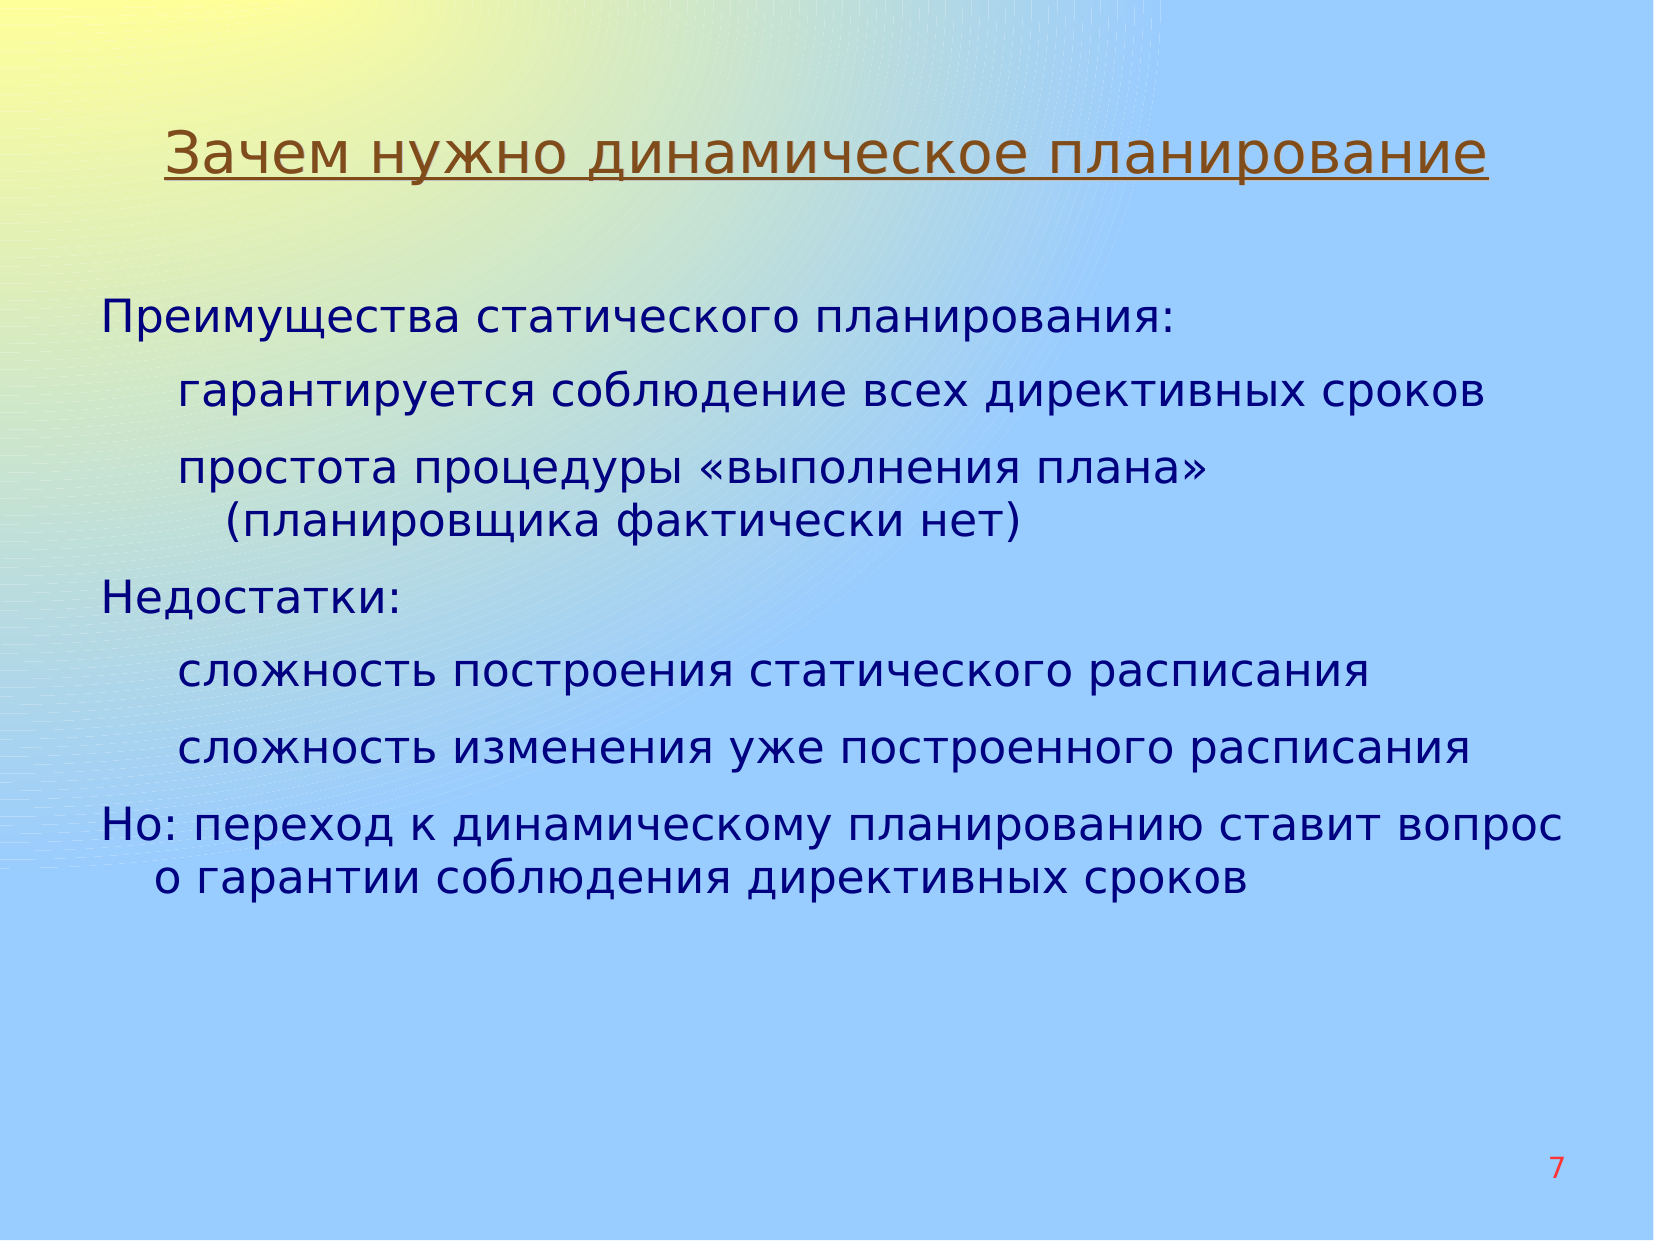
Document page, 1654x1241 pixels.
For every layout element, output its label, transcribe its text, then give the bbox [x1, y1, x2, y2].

list Преимущества статического планирования: гарантируется соблюдение всех директивных сроков простота процедуры «выполнения плана» (планировщика фактически нет) Недостатки: сложность построения статического расписания сложность изменения уже построенного расписания Но: переход к динамическому планированию ставит вопрос о гарантии соблюдения директивных сроков [82, 290, 1571, 1094]
title Зачем нужно динамическое планирование [82, 56, 1571, 250]
